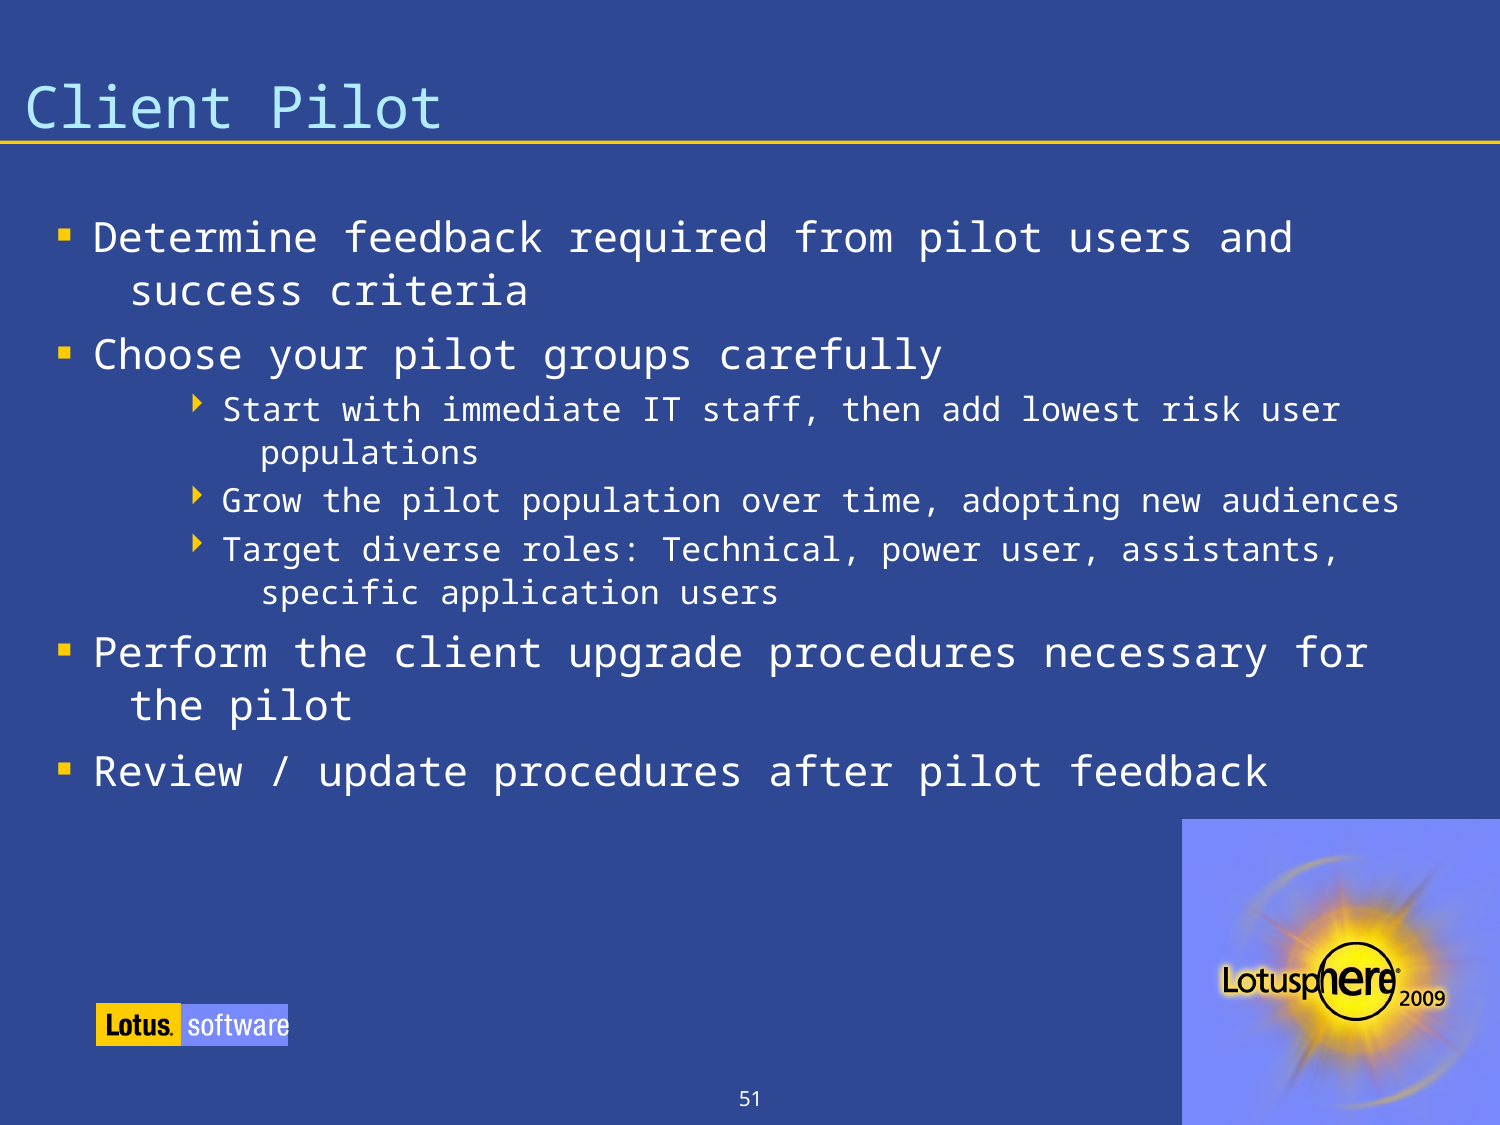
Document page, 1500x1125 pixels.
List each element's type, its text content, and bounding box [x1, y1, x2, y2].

picture [96, 1030, 289, 1046]
list Determine feedback required from pilot users and success criteria Choose your pilot groups carefully Start with immediate IT staff, then add lowest risk user populations Grow the pilot population over time, adopting new audiences Target diverse roles: Technical, power user, assistants, specific application users Perform the client upgrade procedures necessary for the pilot Review / update procedures after pilot feedback [53, 203, 1440, 1030]
picture [1181, 818, 1500, 1125]
title Client Pilot [24, 65, 1378, 148]
